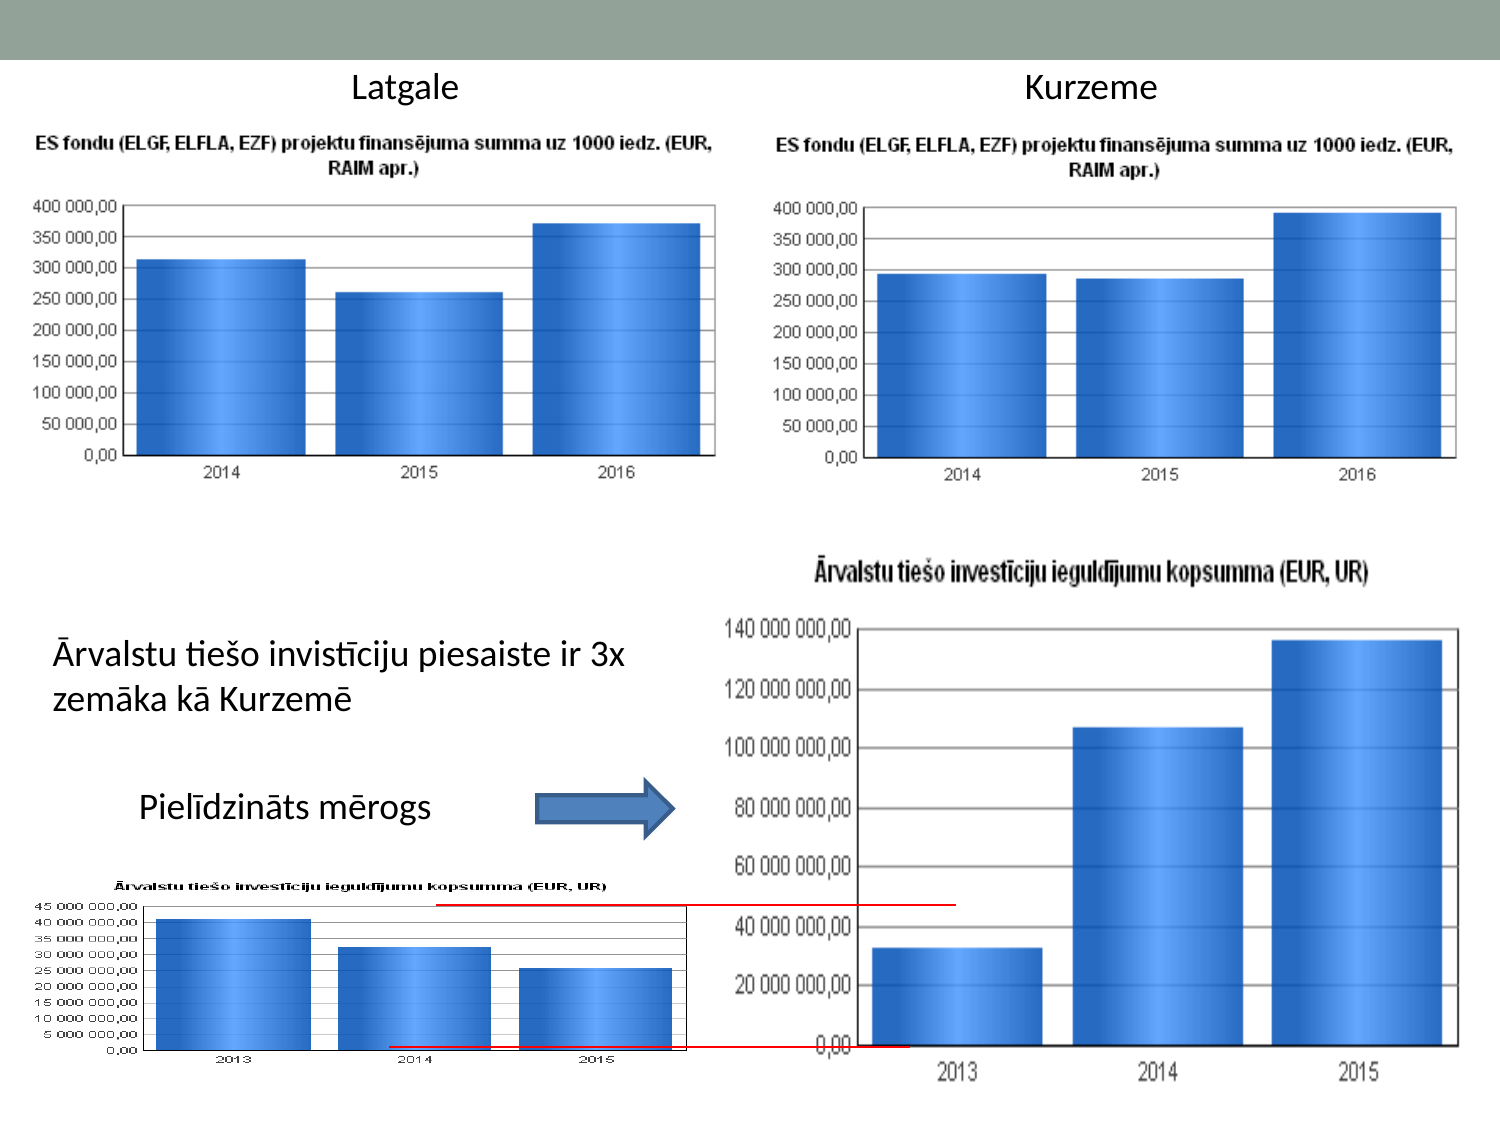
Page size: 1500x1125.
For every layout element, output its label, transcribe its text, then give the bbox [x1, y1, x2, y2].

text_box Latgale [336, 54, 507, 116]
text_box Ārvalstu tiešo invistīciju piesaiste ir 3x zemāka kā Kurzemē [37, 621, 673, 728]
picture [23, 527, 1466, 1118]
text_box Kurzeme [1009, 54, 1198, 116]
text_box Pielīdzināts mērogs [123, 775, 498, 836]
picture [21, 125, 738, 502]
picture [760, 116, 1468, 509]
text_box [537, 781, 673, 836]
